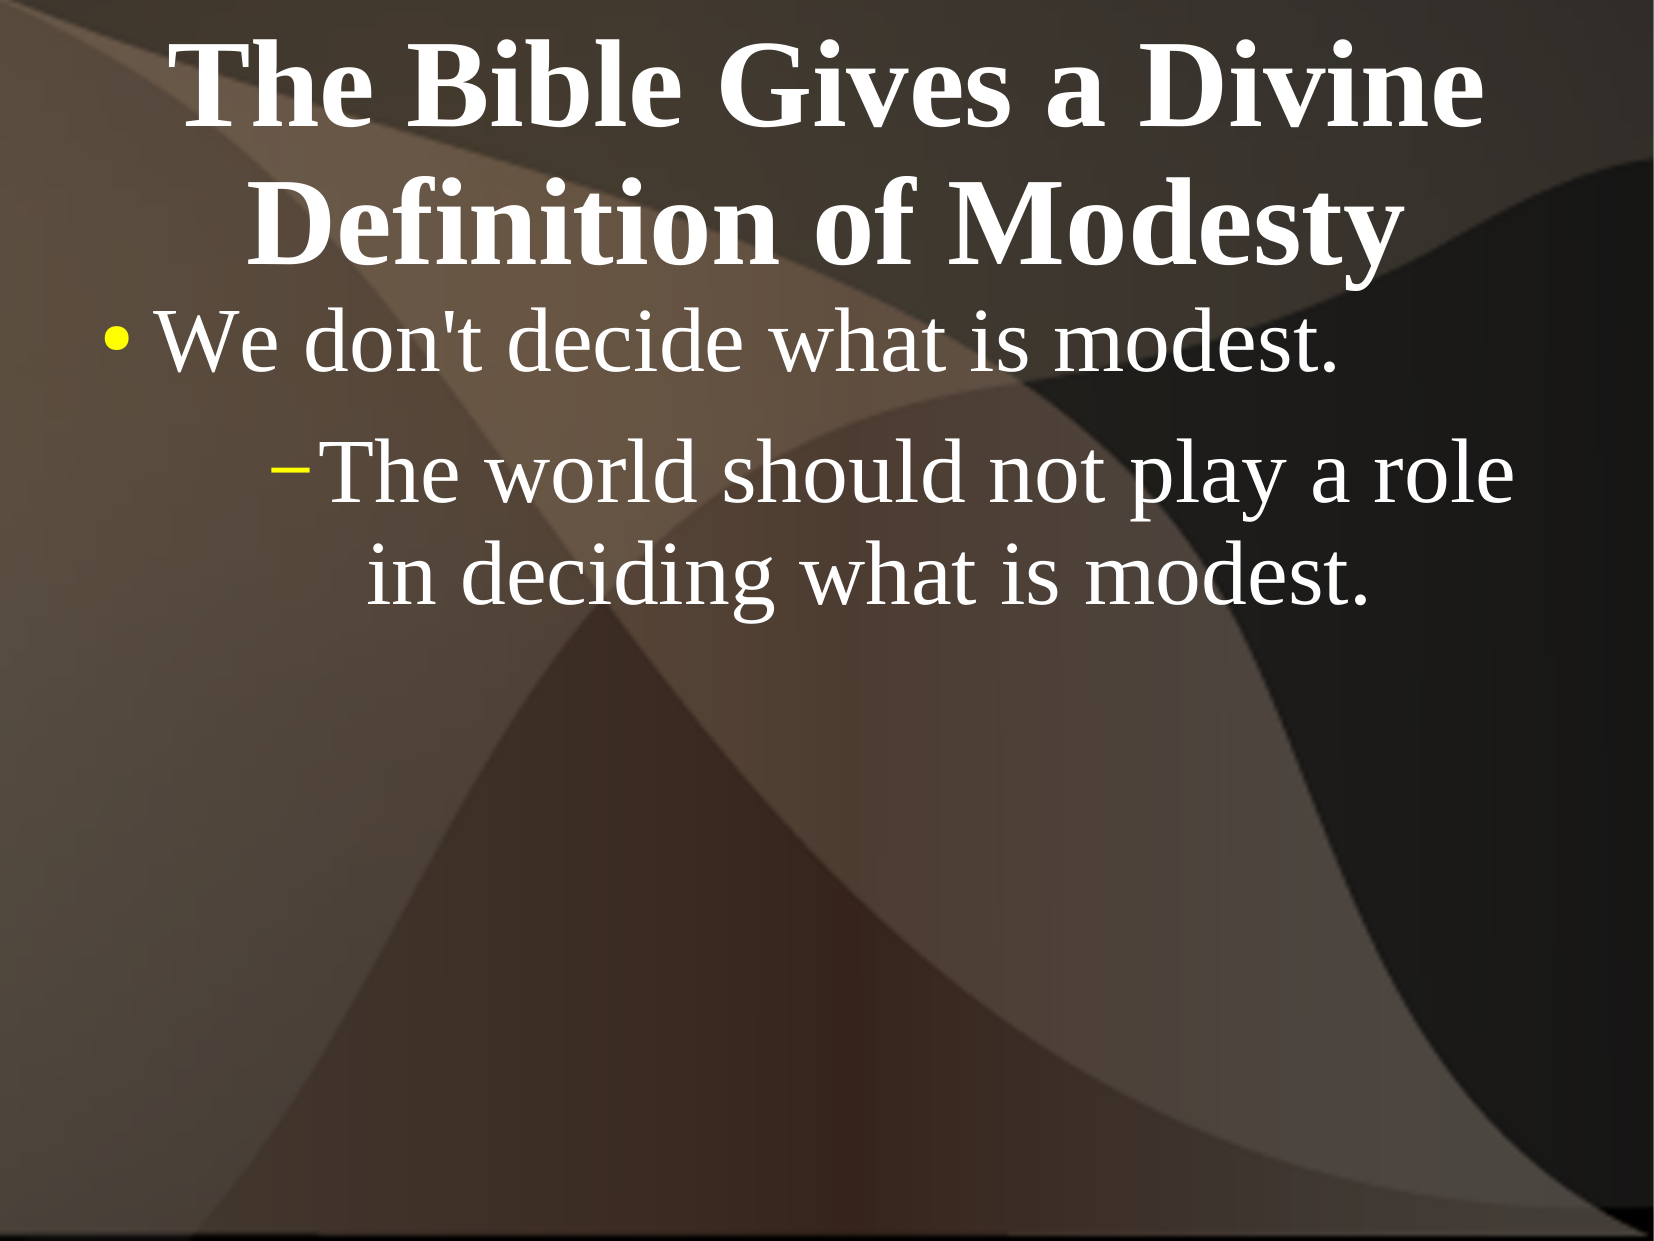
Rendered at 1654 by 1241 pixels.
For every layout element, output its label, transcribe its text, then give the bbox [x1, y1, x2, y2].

title The Bible Gives a Divine Definition of Modesty [82, 14, 1571, 290]
picture [0, 0, 1654, 1241]
list We don't decide what is modest. The world should not play a role in deciding what is modest. [82, 290, 1571, 1109]
